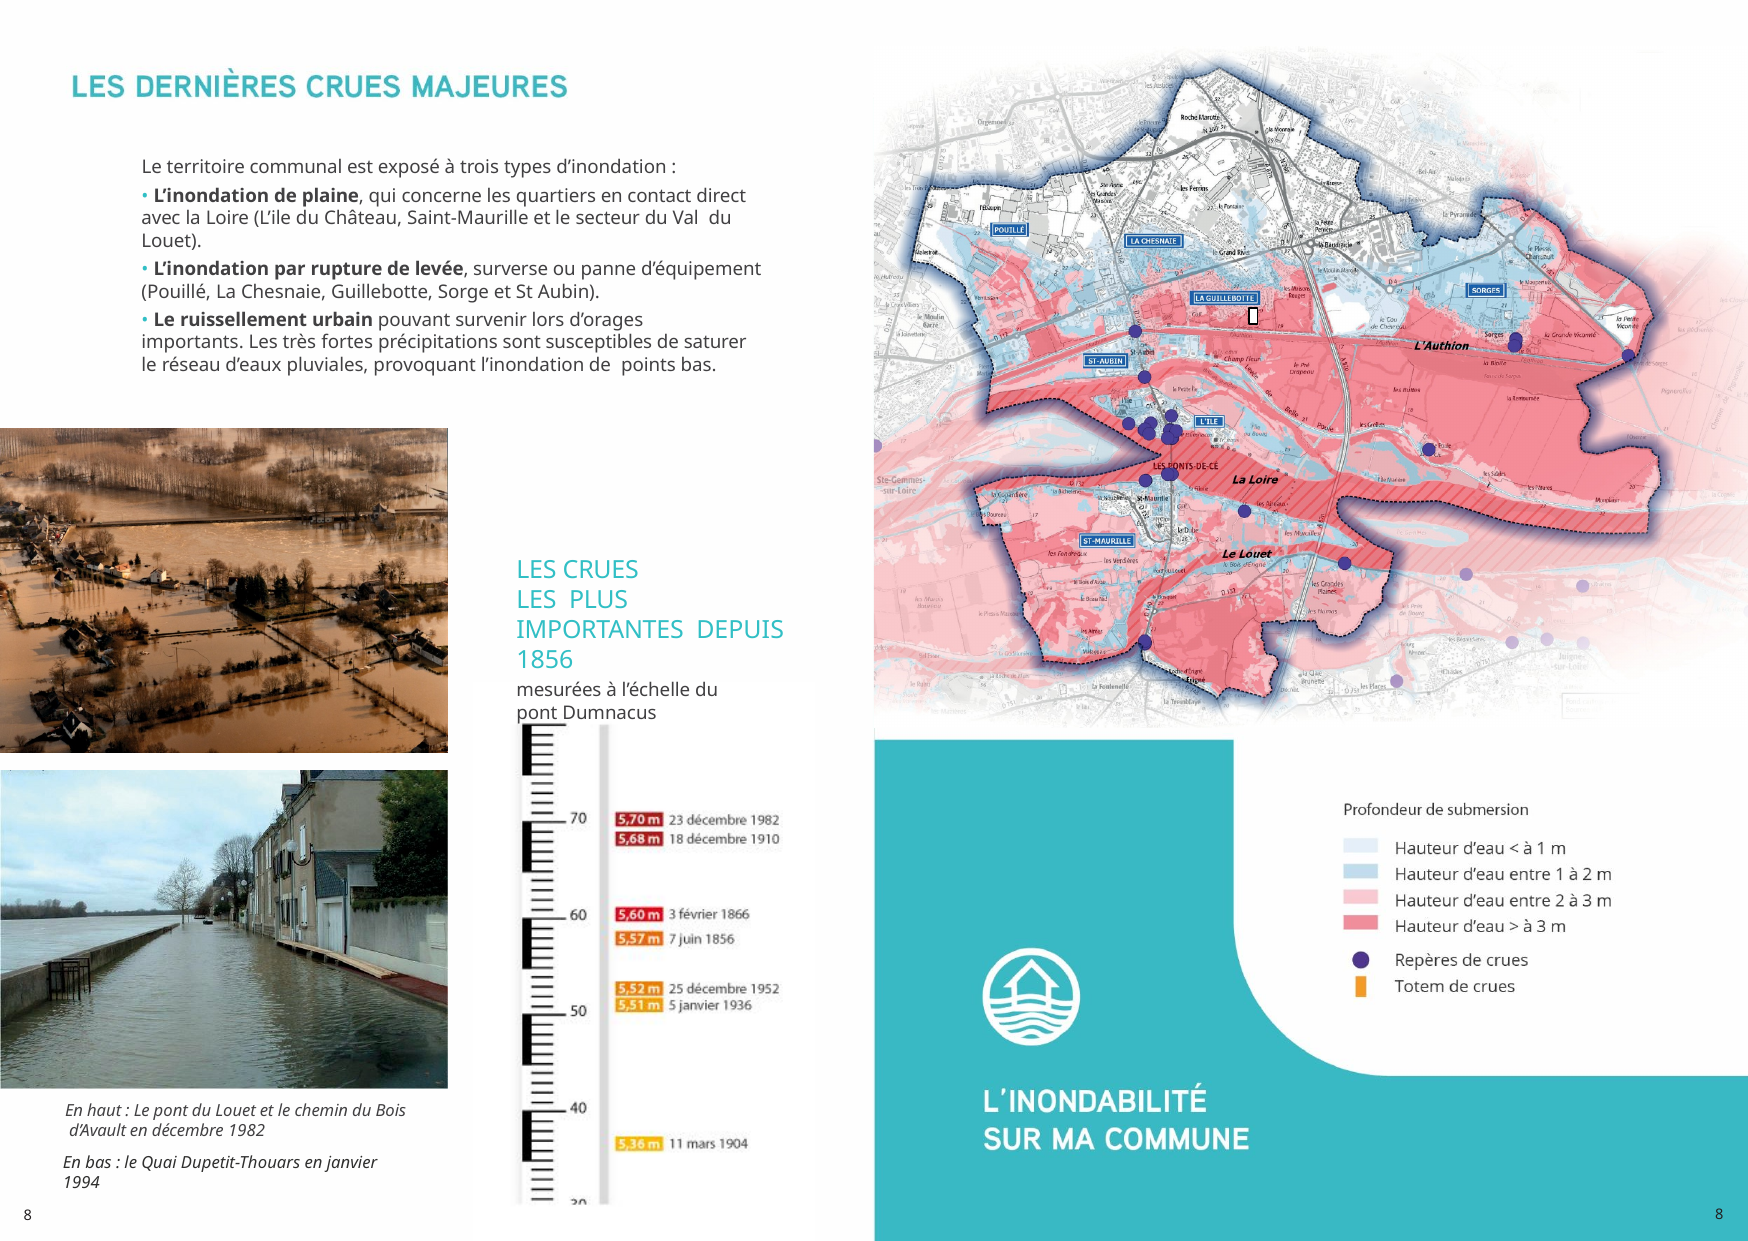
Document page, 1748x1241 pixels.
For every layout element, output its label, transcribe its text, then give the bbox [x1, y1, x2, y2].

text_box [873, 46, 1748, 728]
text_box <numéro> [17, 1205, 62, 1226]
picture [0, 0, 1748, 1241]
text_box Le territoire communal est exposé à trois types d’inondation : • L’inondation de plaine, qui concerne les quartiers en contact direct avec la Loire (L’ile du Château, Saint-Maurille et le secteur du Val du Louet). • L’inondation par rupture de levée, surverse ou panne d’équipement (Pouillé, La Chesnaie, Guillebotte, Sorge et St Aubin). • Le ruissellement urbain pouvant survenir lors d’orages importants. Les très fortes précipitations sont susceptibles de saturer le réseau d’eaux pluviales, provoquant l’inondation de points bas. [68, 149, 796, 376]
text_box [0, 428, 448, 753]
text_box <numéro> [1691, 1204, 1724, 1225]
text_box En haut : Le pont du Louet et le chemin du Bois d’Avault en décembre 1982 En bas : le Quai Dupetit-Thouars en janvier 1994 [62, 1097, 425, 1192]
text_box LES CRUES LES PLUS IMPORTANTES DEPUIS 1856 mesurées à l’échelle du pont Dumnacus [514, 551, 798, 723]
text_box [0, 770, 448, 1089]
